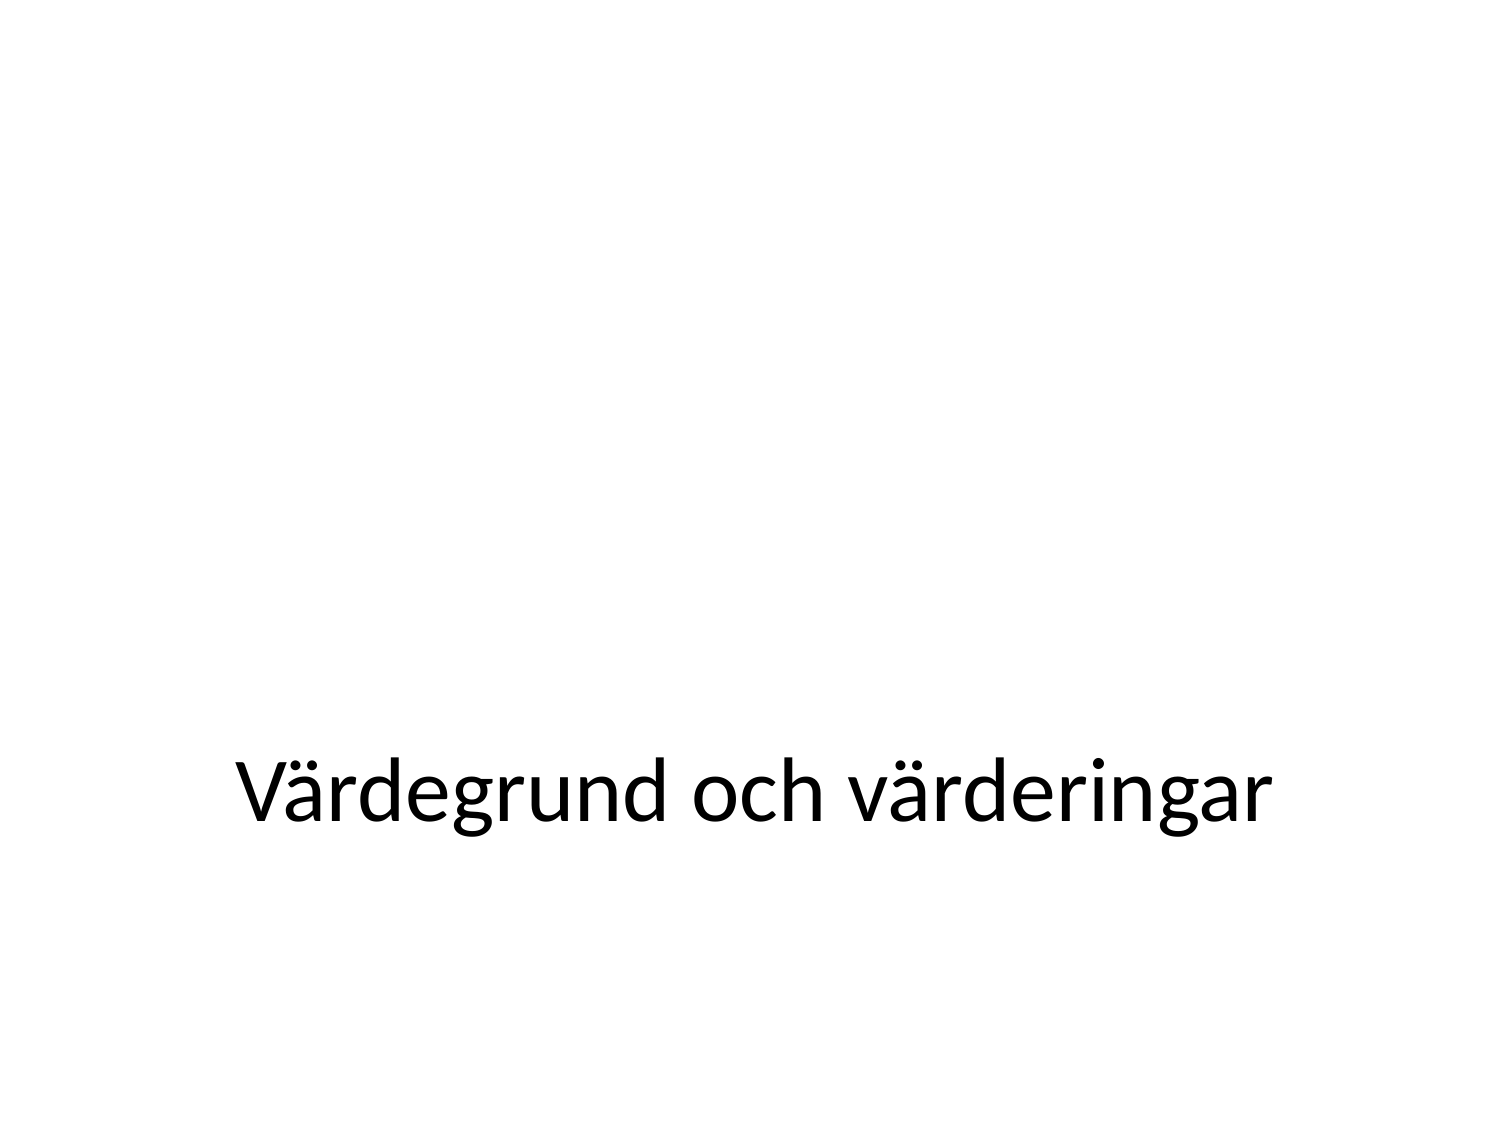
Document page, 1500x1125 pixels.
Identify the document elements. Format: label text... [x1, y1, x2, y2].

title Värdegrund och värderingar [118, 722, 1394, 947]
